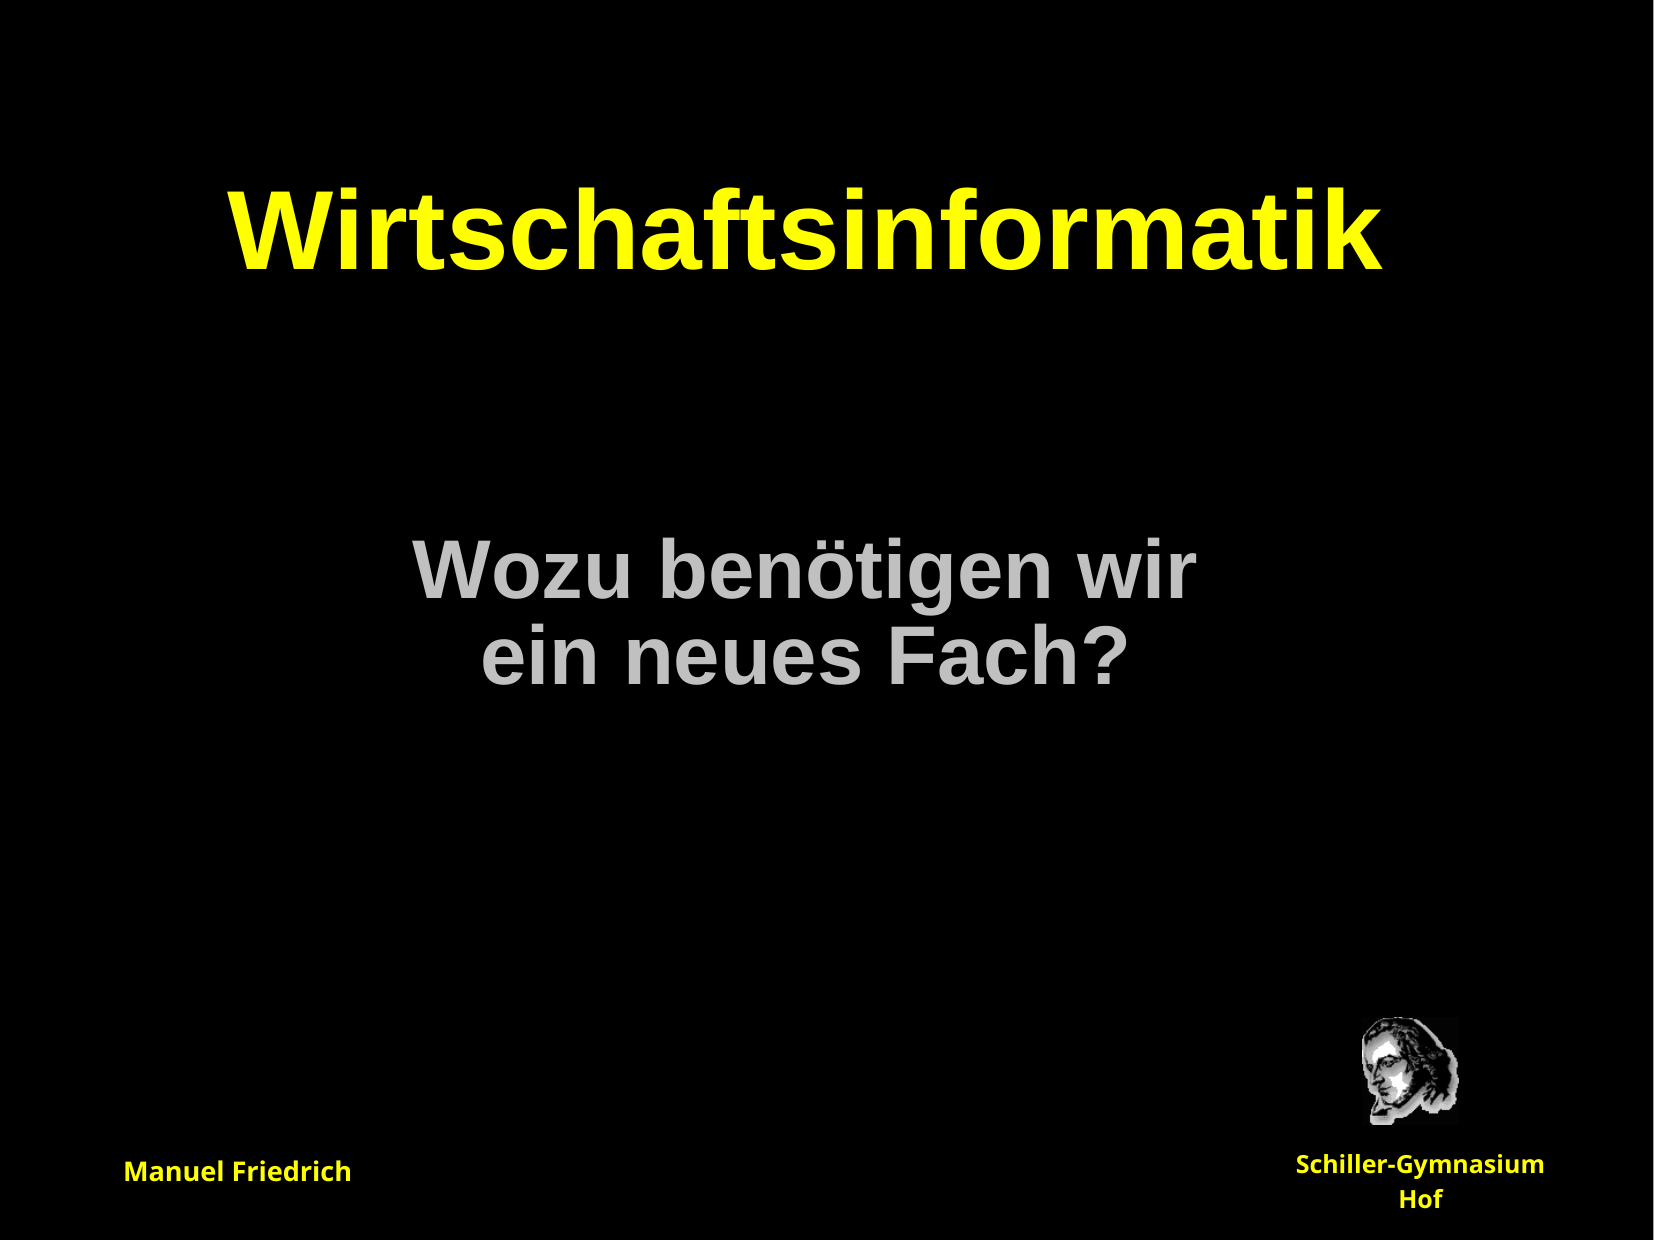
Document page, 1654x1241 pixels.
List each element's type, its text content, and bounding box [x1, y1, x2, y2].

picture [1362, 1017, 1459, 1126]
text_box Wirtschaftsinformatik Wozu benötigen wir ein neues Fach? [227, 176, 1385, 702]
text_box Schiller-Gymnasium Hof [1295, 1145, 1546, 1216]
text_box Manuel Friedrich [123, 1151, 353, 1191]
